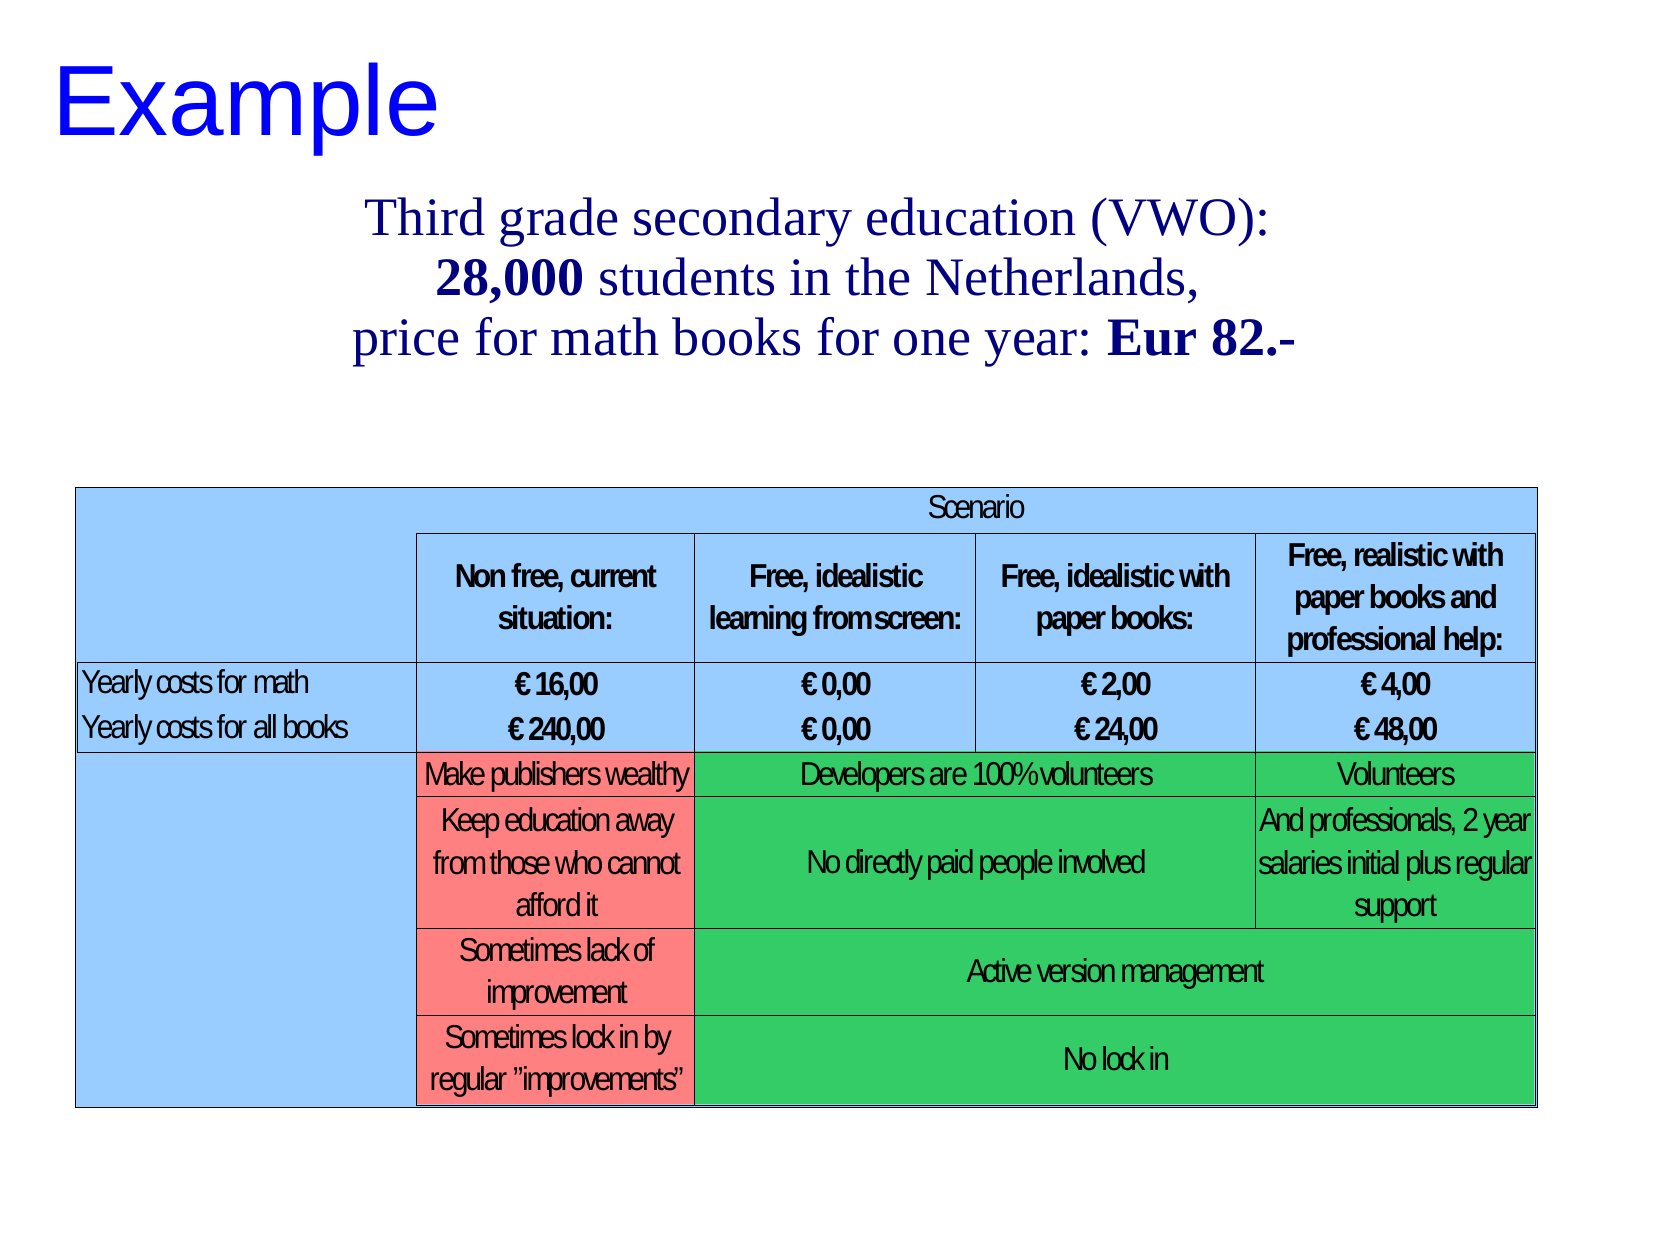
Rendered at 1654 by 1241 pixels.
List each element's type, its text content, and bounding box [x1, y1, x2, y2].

chart [75, 487, 1538, 1108]
text_box Third grade secondary education (VWO): 28,000 students in the Netherlands, price for math books for one year: Eur 82.- [75, 187, 1576, 451]
text_box Example [37, 37, 386, 177]
